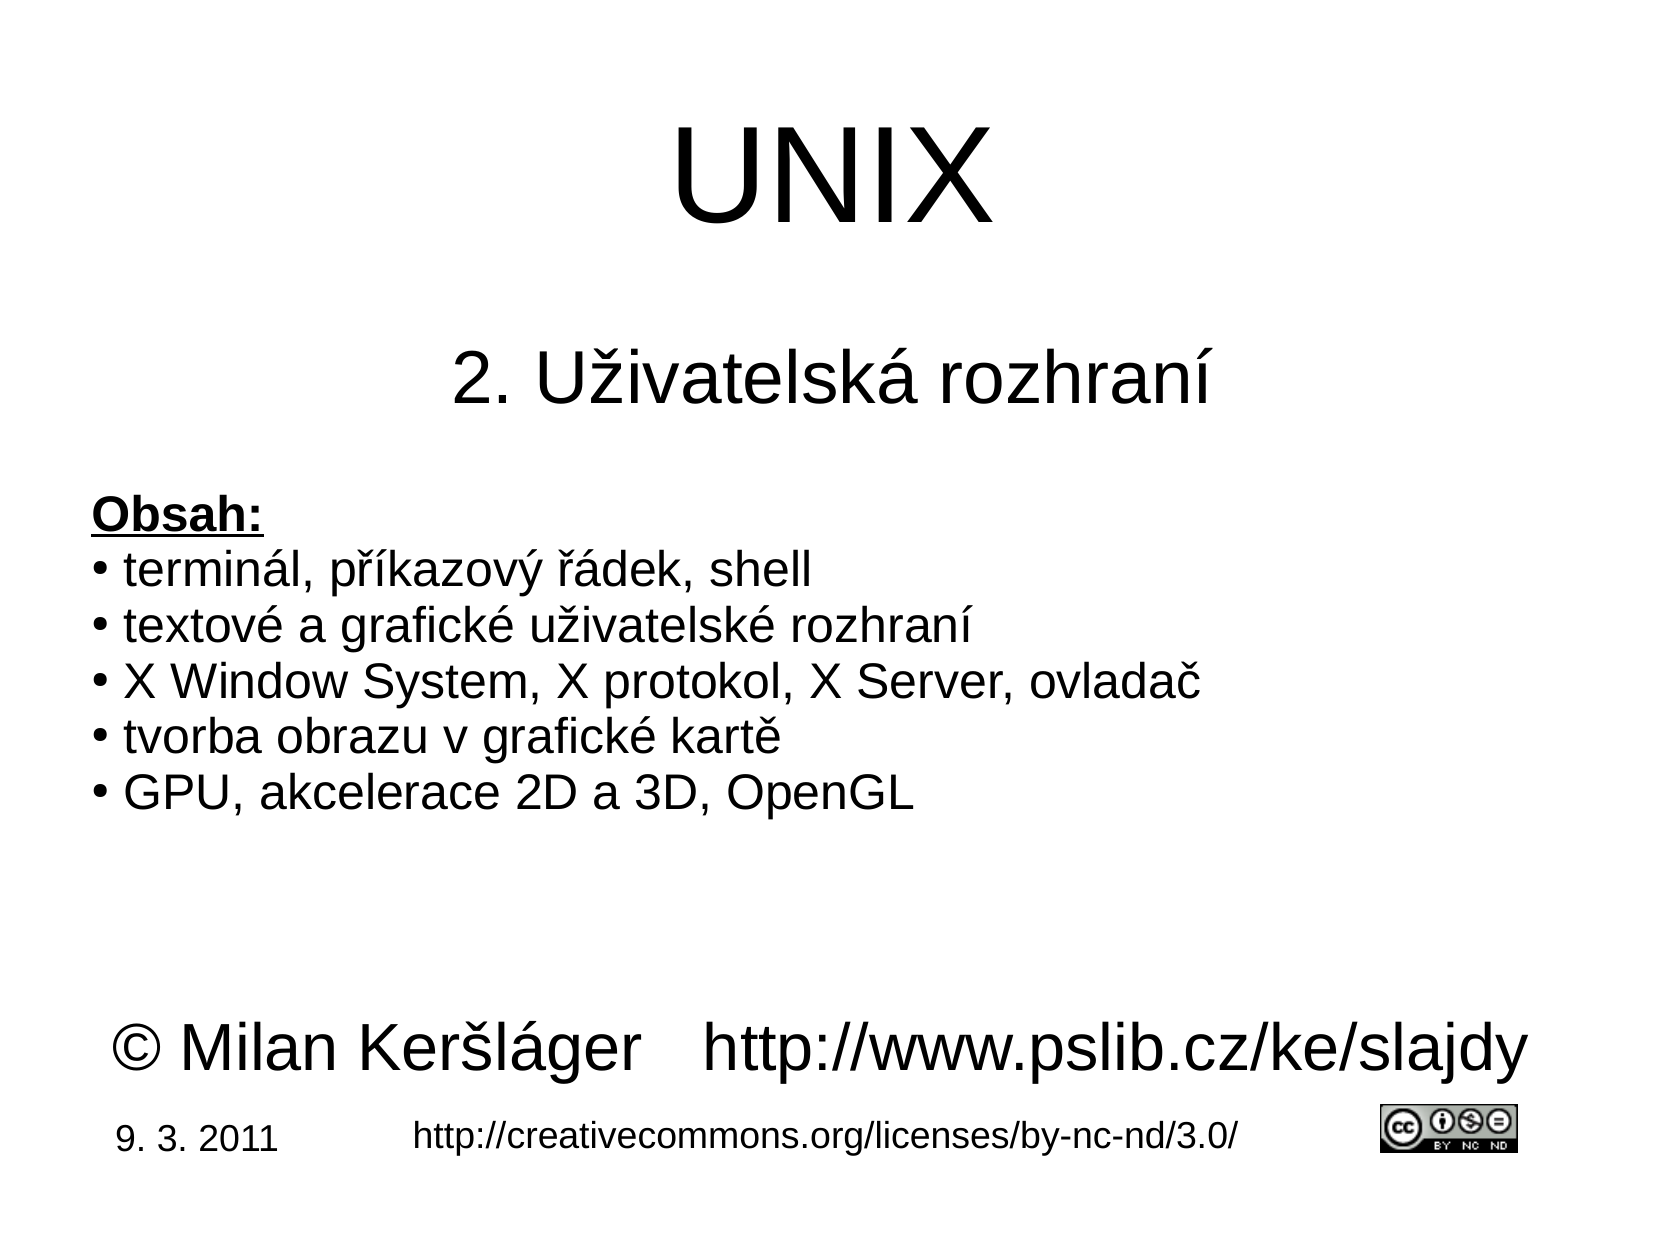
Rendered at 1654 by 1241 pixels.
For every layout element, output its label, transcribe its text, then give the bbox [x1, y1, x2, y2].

text_box http://creativecommons.org/licenses/by-nc-nd/3.0/ [339, 1107, 1313, 1165]
text_box Obsah: terminál, příkazový řádek, shell textové a grafické uživatelské rozhraní X Window System, X protokol, X Server, ovladač tvorba obrazu v grafické kartě GPU, akcelerace 2D a 3D, OpenGL [76, 478, 1583, 828]
text_box 9.3.2011 [100, 1110, 337, 1168]
title UNIX 2. Uživatelská rozhraní [88, 56, 1577, 461]
picture [1380, 1104, 1518, 1153]
list © Milan Keršláger http://www.pslib.cz/ke/slajdy [76, 1009, 1565, 1087]
